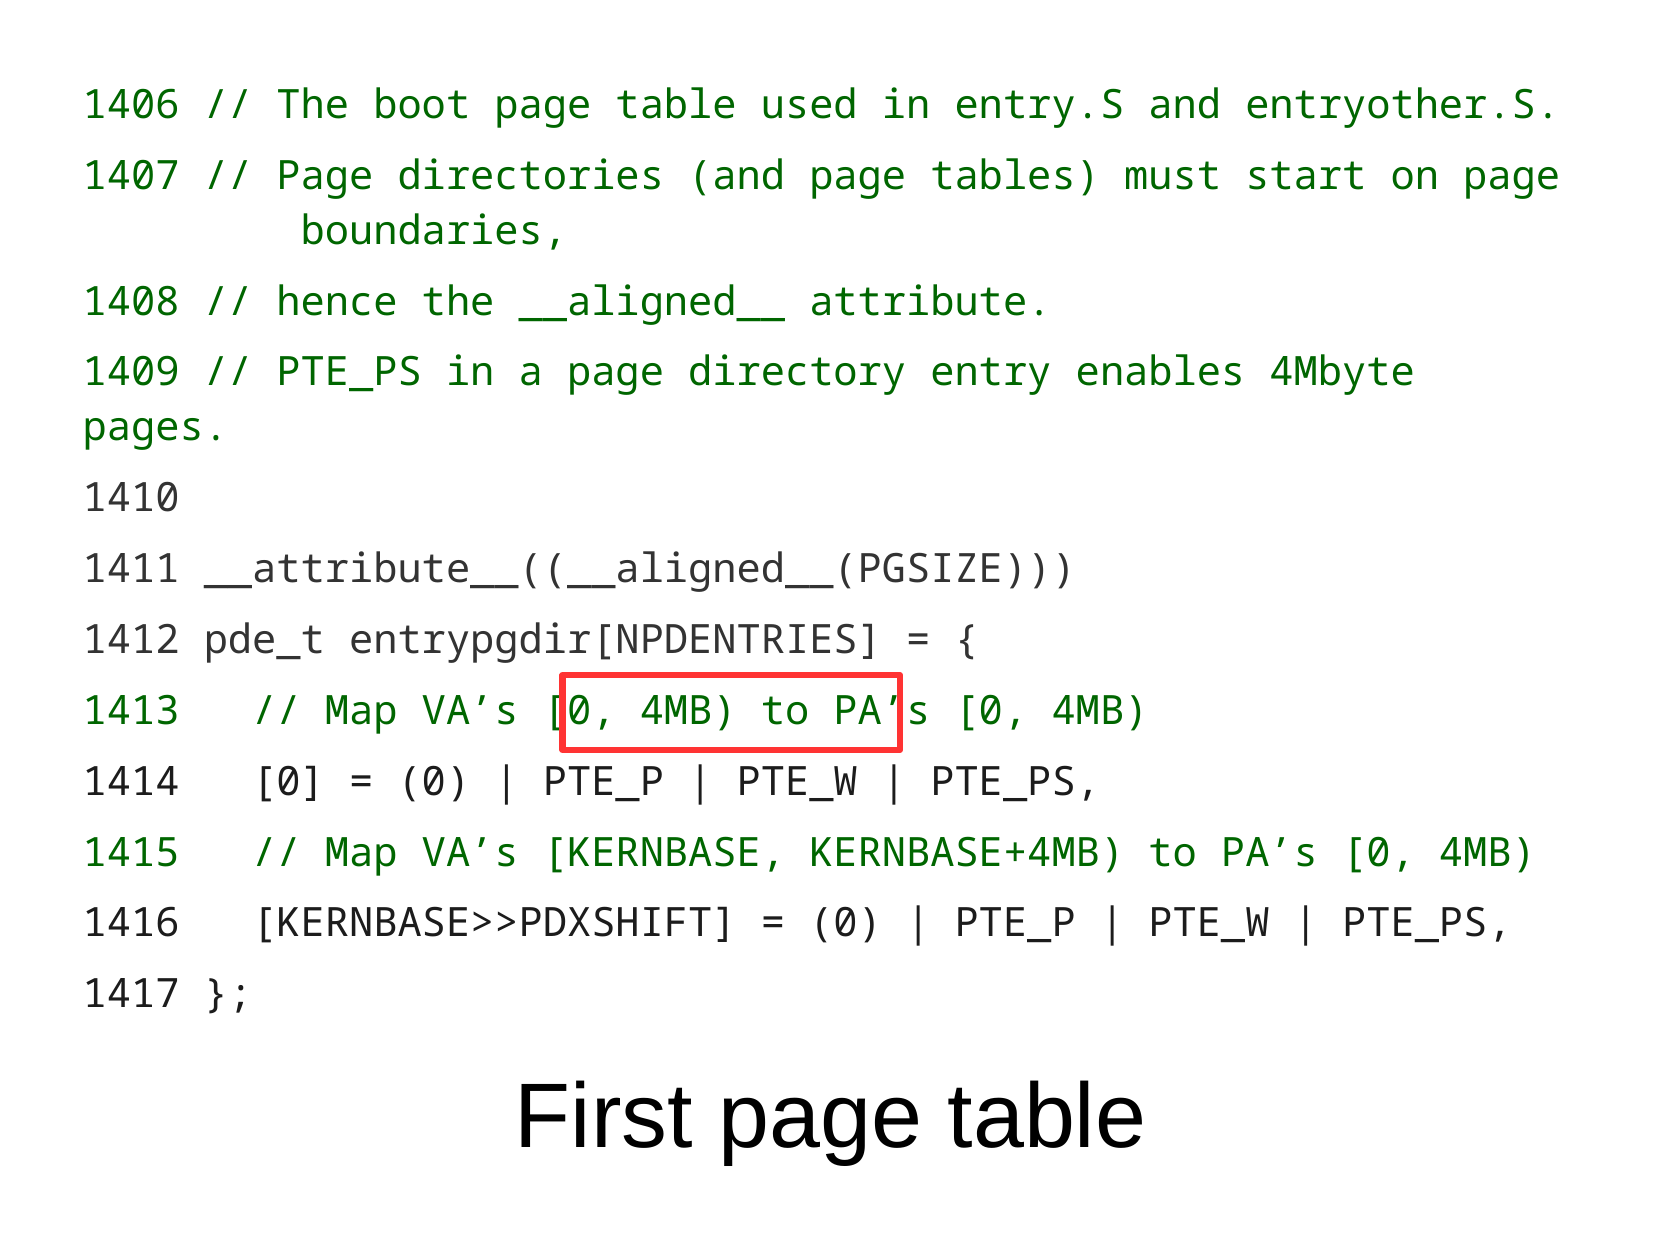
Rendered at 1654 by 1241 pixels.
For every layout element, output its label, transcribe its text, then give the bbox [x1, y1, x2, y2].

title First page table [86, 1012, 1576, 1220]
list 1406 // The boot page table used in entry.S and entryother.S. 1407 // Page directories (and page tables) must start on page boundaries, 1408 // hence the __aligned__ attribute. 1409 // PTE_PS in a page directory entry enables 4Mbyte pages. 1410 1411 __attribute__((__aligned__(PGSIZE))) 1412 pde_t entrypgdir[NPDENTRIES] = { 1413 // Map VA’s [0, 4MB) to PA’s [0, 4MB) 1414 [0] = (0) | PTE_P | PTE_W | PTE_PS, 1415 // Map VA’s [KERNBASE, KERNBASE+4MB) to PA’s [0, 4MB) 1416 [KERNBASE>>PDXSHIFT] = (0) | PTE_P | PTE_W | PTE_PS, 1417 }; [82, 75, 1571, 1163]
